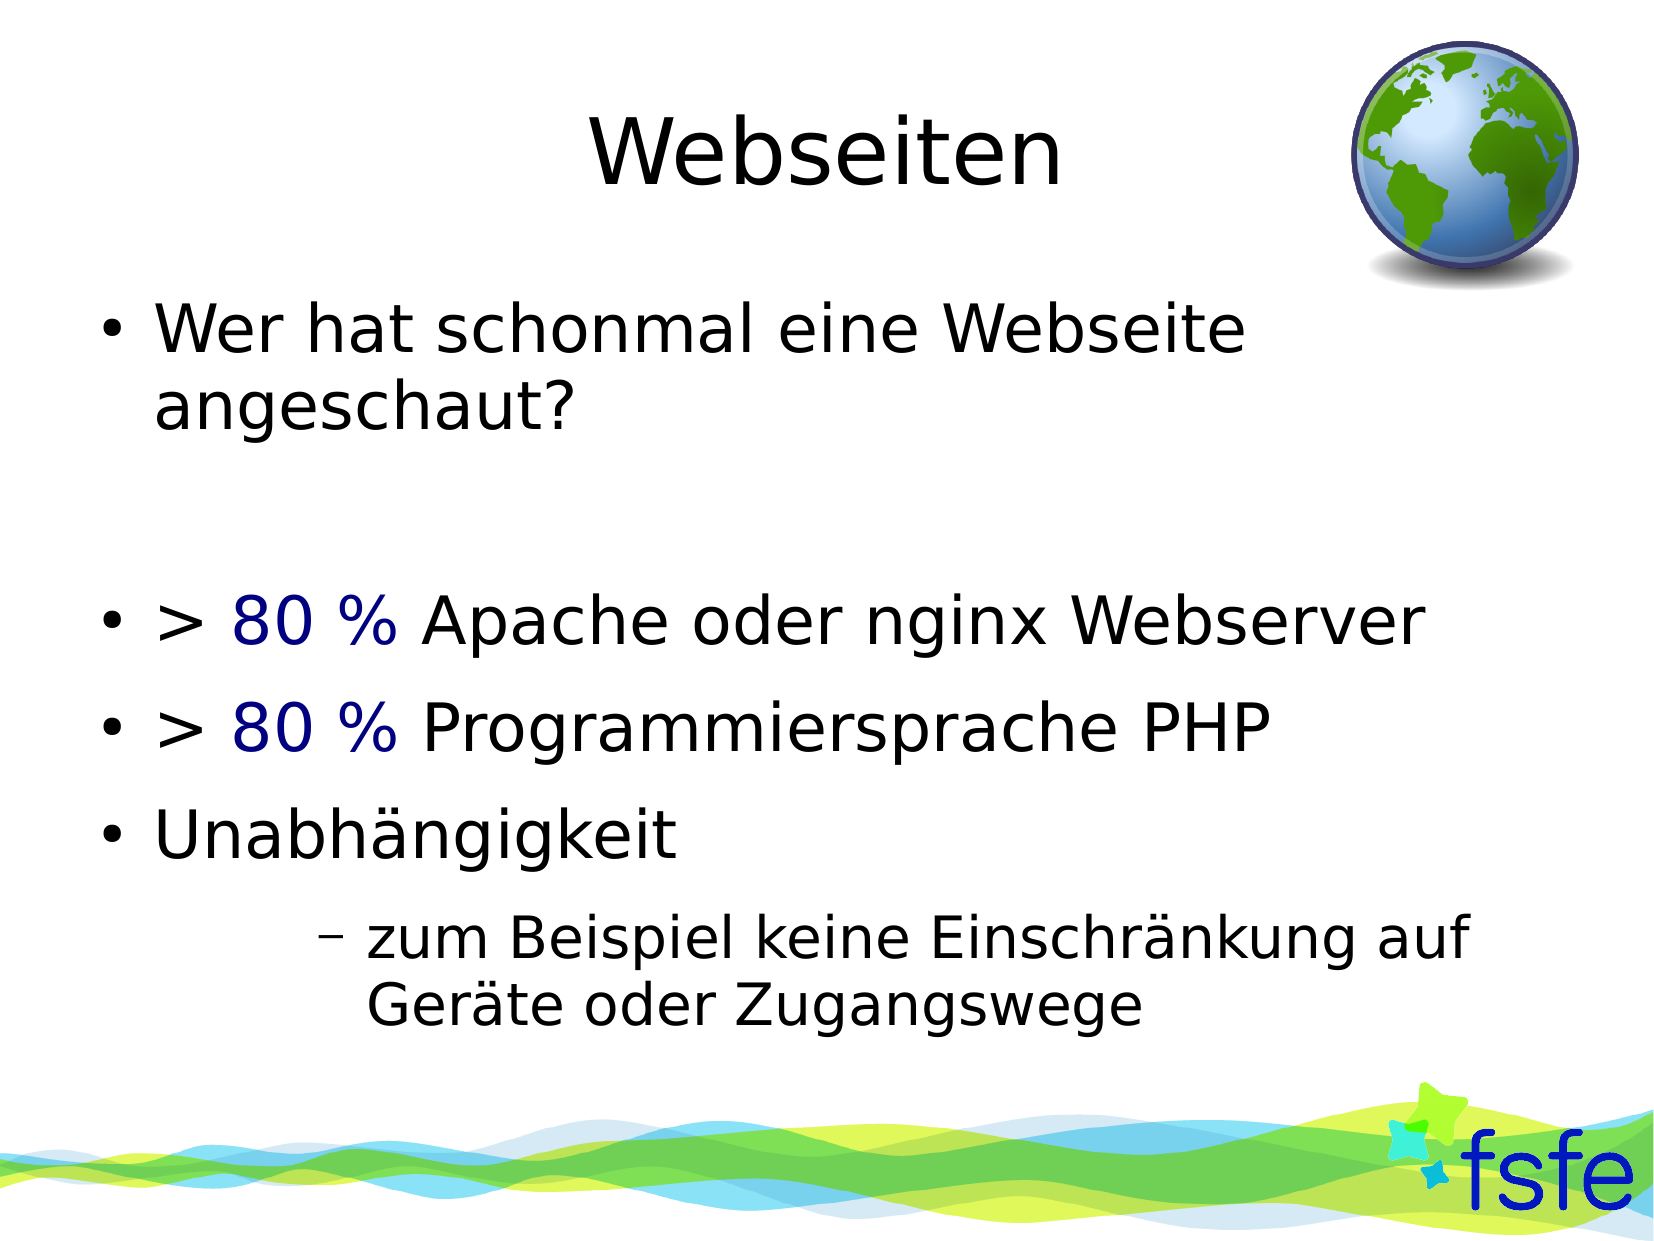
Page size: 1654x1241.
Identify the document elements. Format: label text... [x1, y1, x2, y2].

list Wer hat schonmal eine Webseite angeschaut? > 80 % Apache oder nginx Webserver > 80 % Programmiersprache PHP Unabhängigkeit zum Beispiel keine Einschränkung auf Geräte oder Zugangswege [82, 290, 1571, 1040]
picture [1334, 18, 1607, 291]
picture [0, 1081, 1654, 1241]
title Webseiten [82, 49, 1334, 257]
